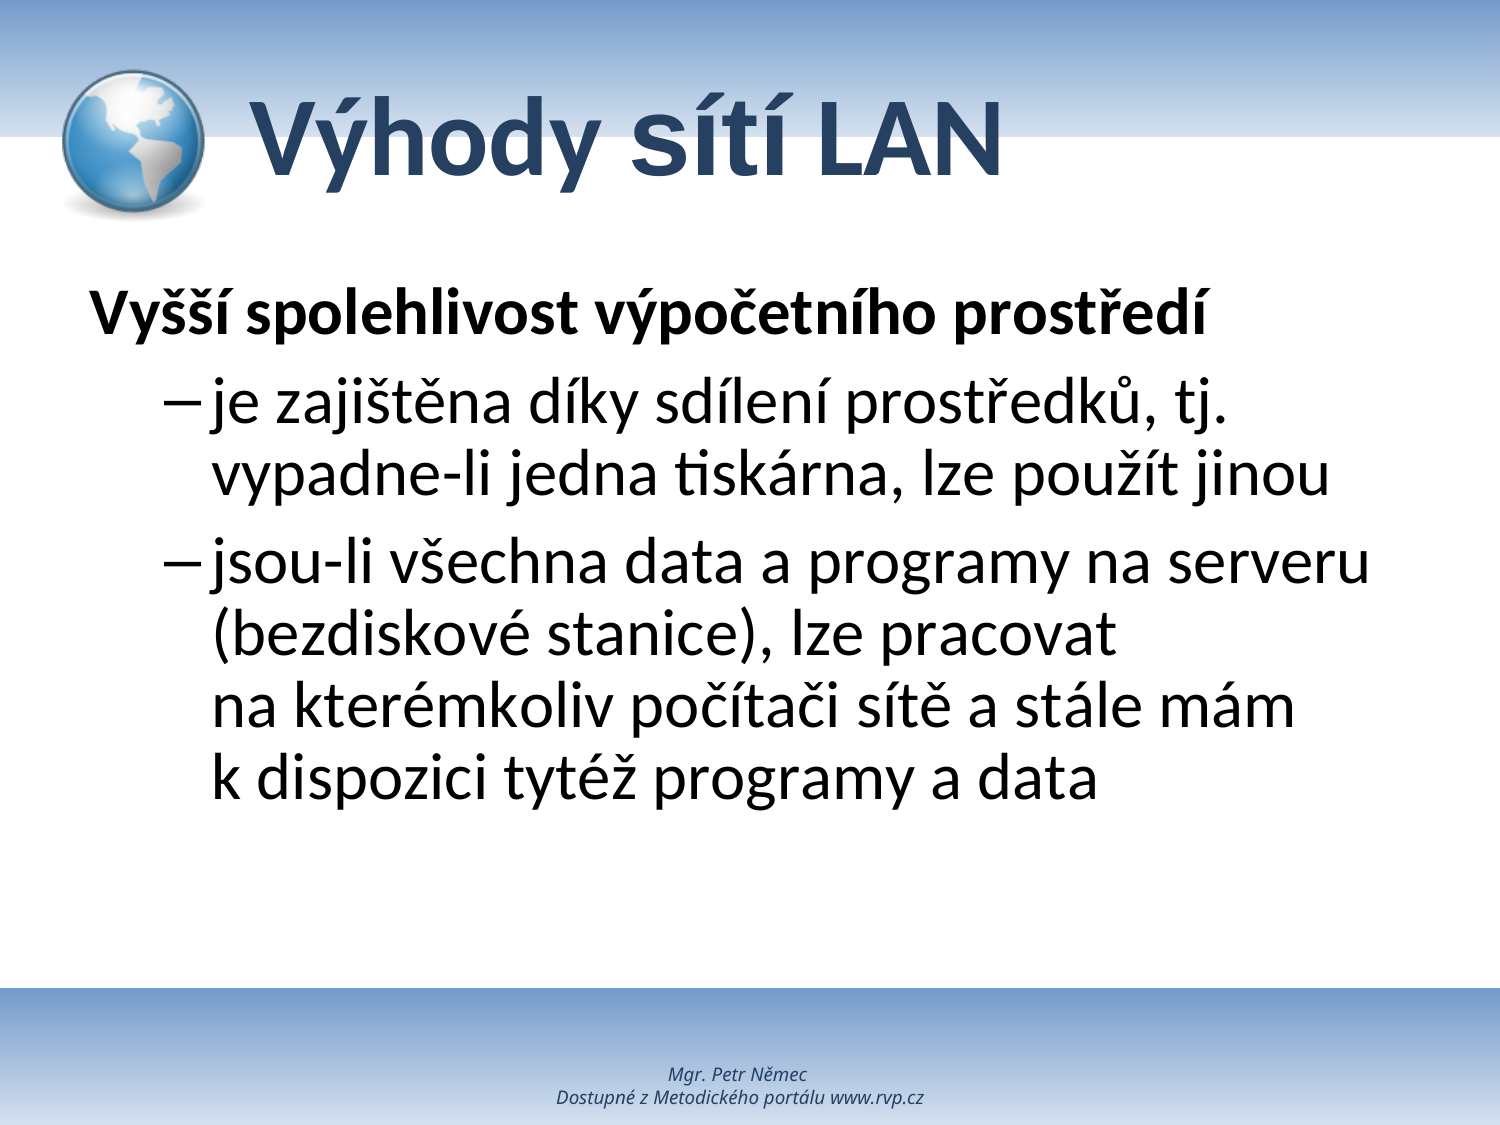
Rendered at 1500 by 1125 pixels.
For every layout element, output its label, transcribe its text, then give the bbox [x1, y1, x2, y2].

text_box Vyšší spolehlivost výpočetního prostředí je zajištěna díky sdílení prostředků, tj. vypadne-li jedna tiskárna, lze použít jinou jsou-li všechna data a programy na serveru (bezdiskové stanice), lze pracovat na kterémkoliv počítači sítě a stále mám k dispozici tytéž programy a data [75, 269, 1426, 997]
picture [56, 67, 211, 222]
title Výhody sítí LAN [235, 45, 1458, 233]
